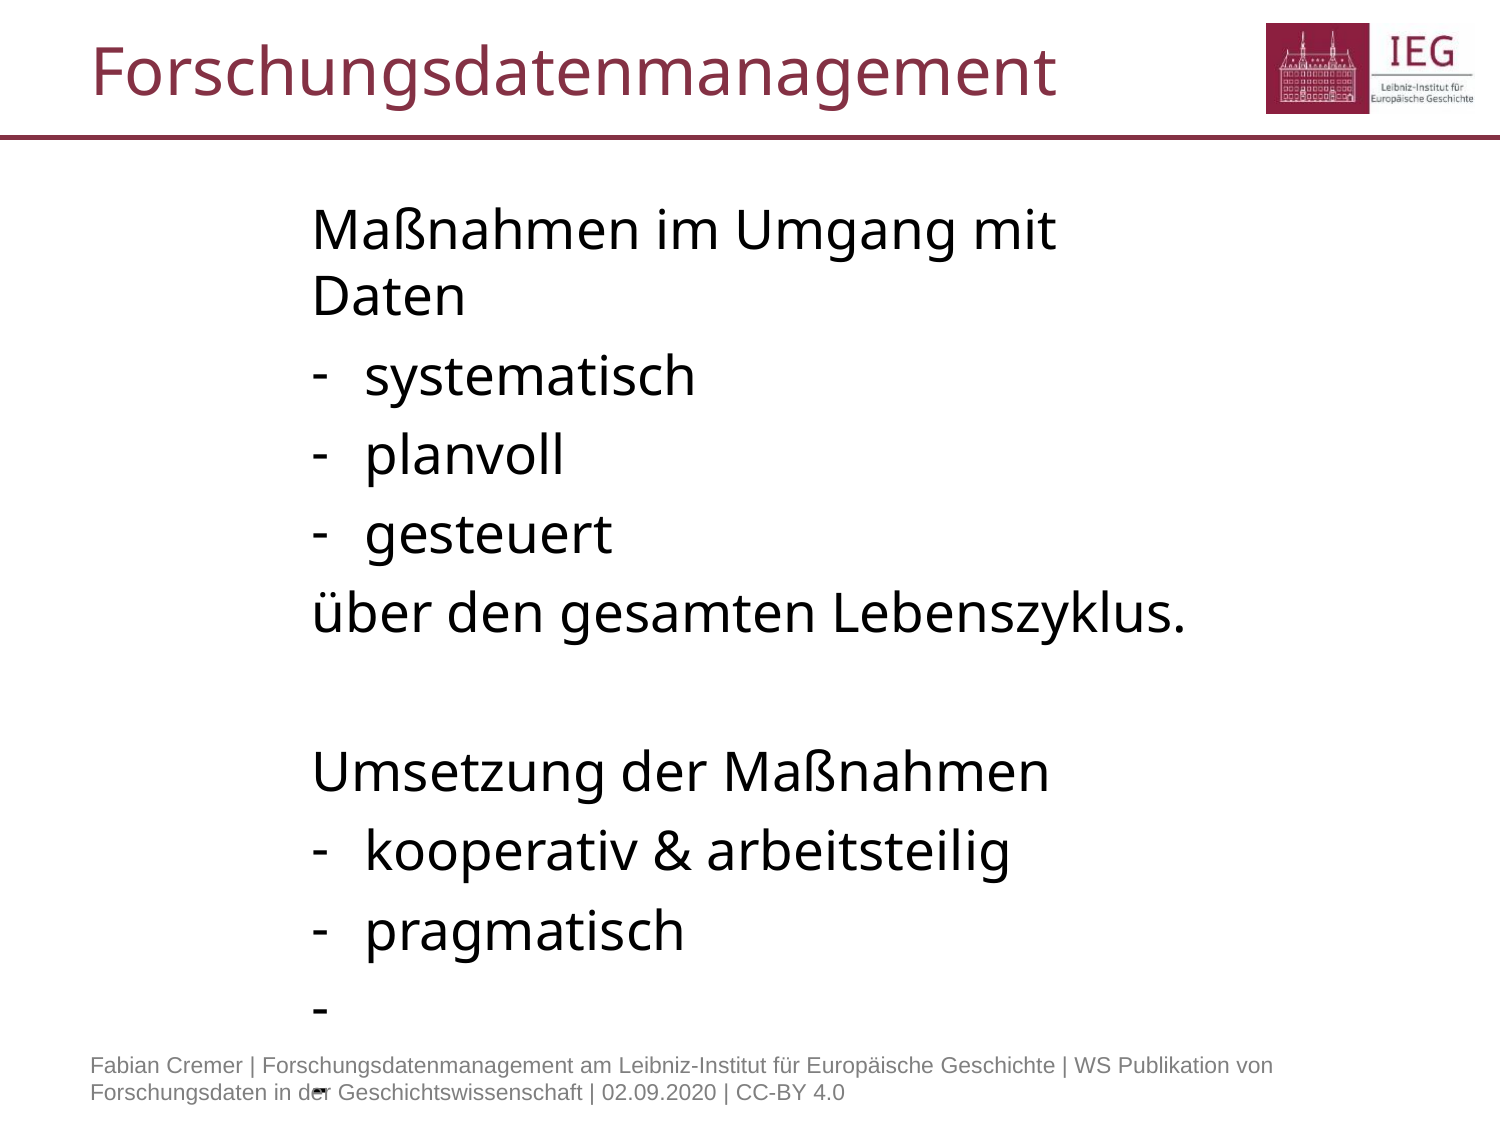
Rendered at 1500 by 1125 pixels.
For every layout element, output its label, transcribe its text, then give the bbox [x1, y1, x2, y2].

text_box Fabian Cremer | Forschungsdatenmanagement am Leibniz-Institut für Europäische Geschichte | WS Publikation von Forschungsdaten in der Geschichtswissenschaft | 02.09.2020 | CC-BY 4.0 [75, 1042, 1426, 1103]
title Forschungsdatenmanagement [75, 0, 1229, 138]
list Maßnahmen im Umgang mit Daten systematisch planvoll gesteuert über den gesamten Lebenszyklus. Umsetzung der Maßnahmen kooperativ & arbeitsteilig pragmatisch [296, 187, 1204, 1028]
